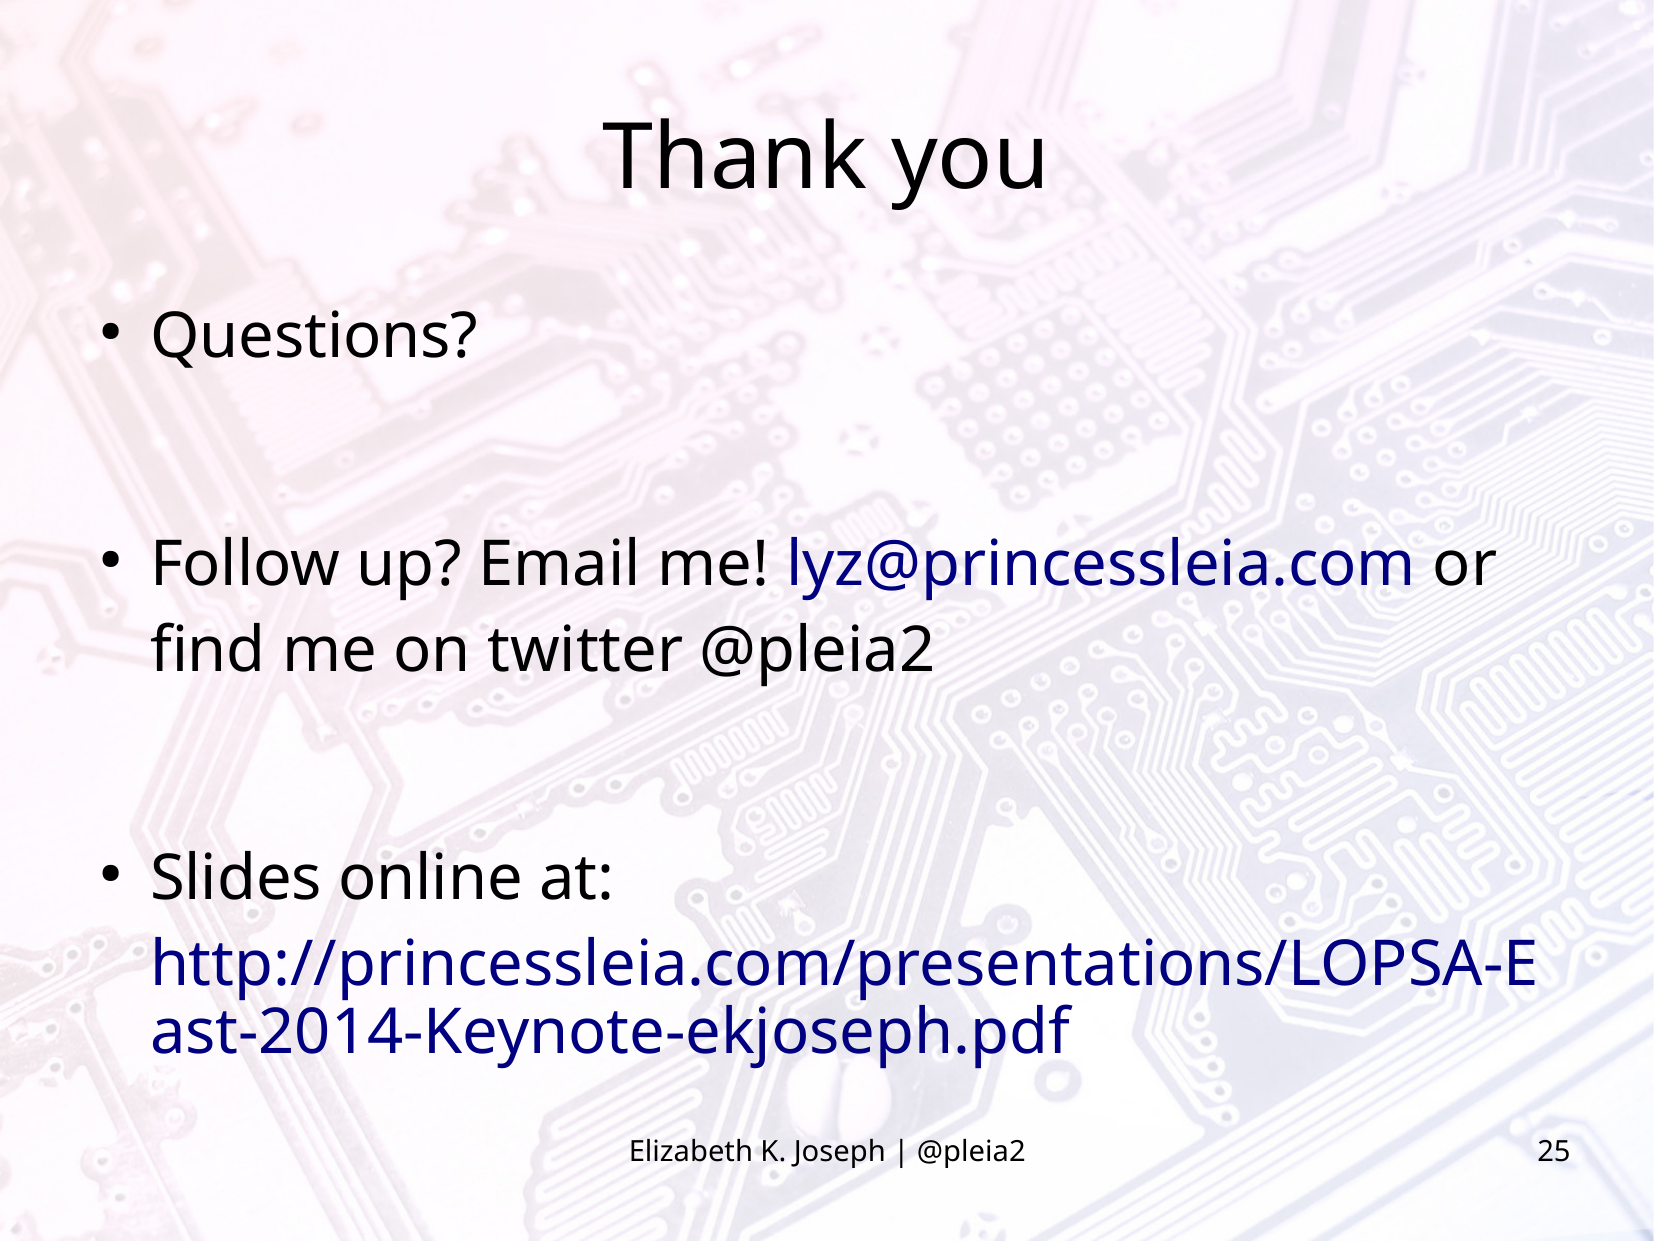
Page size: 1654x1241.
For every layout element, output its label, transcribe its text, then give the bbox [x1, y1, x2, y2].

list Questions? Follow up? Email me! lyz@princessleia.com or find me on twitter @pleia2 Slides online at: http://princessleia.com/presentations/LOPSA-East-2014-Keynote-ekjoseph.pdf [82, 290, 1571, 1010]
picture [0, 0, 1654, 1241]
title Thank you [82, 49, 1571, 257]
